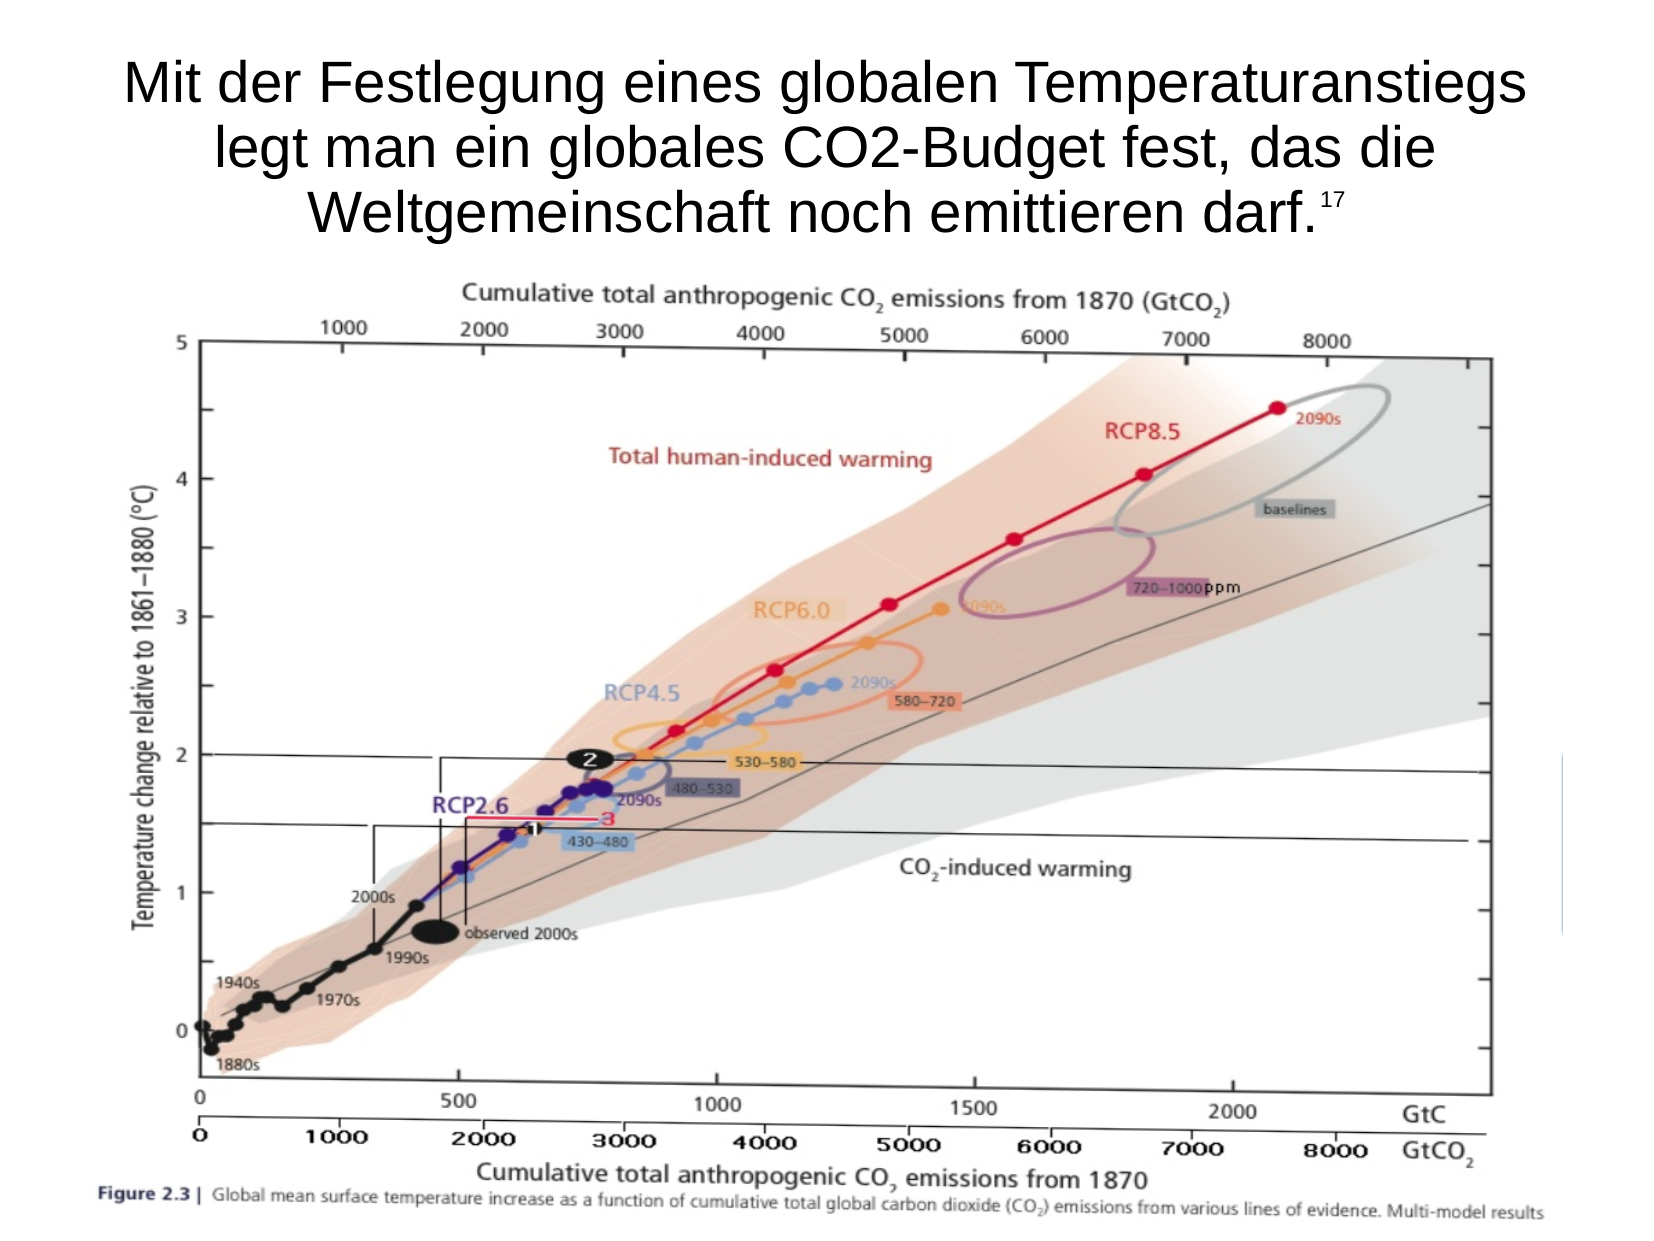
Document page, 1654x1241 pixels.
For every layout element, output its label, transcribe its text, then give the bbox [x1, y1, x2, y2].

title Mit der Festlegung eines globalen Temperaturanstiegs legt man ein globales CO2-Budget fest, das die Weltgemeinschaft noch emittieren darf.17 [82, 43, 1571, 251]
picture [59, 261, 1563, 1227]
